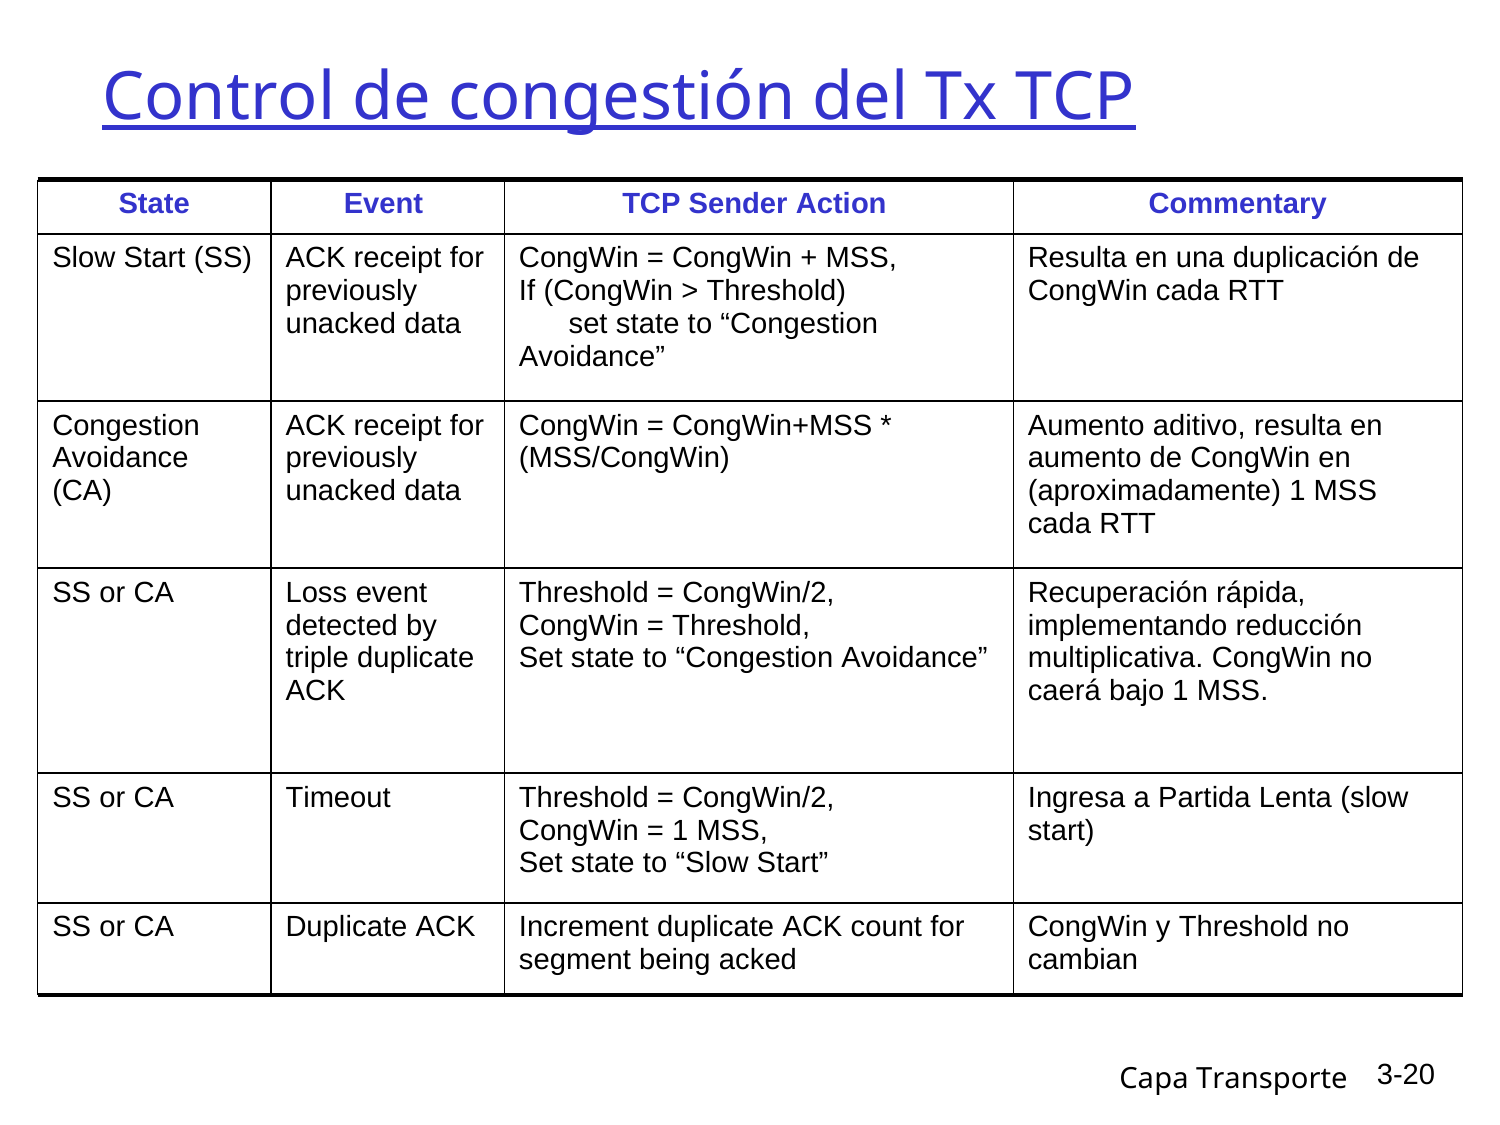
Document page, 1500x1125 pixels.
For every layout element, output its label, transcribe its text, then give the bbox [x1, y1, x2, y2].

text_box Ingresa a Partida Lenta (slow start) [1014, 774, 1462, 902]
text_box ACK receipt for previously unacked data [272, 402, 504, 567]
text_box Threshold = CongWin/2, CongWin = Threshold, Set state to “Congestion Avoidance” [505, 569, 1013, 772]
text_box SS or CA [38, 774, 270, 902]
text_box SS or CA [38, 904, 270, 993]
text_box TCP Sender Action [505, 182, 1013, 233]
title Control de congestión del Tx TCP [87, 0, 1363, 177]
text_box State [38, 182, 270, 233]
text_box Duplicate ACK [272, 904, 504, 993]
text_box CongWin = CongWin+MSS * (MSS/CongWin) [505, 402, 1013, 567]
text_box Recuperación rápida, implementando reducción multiplicativa. CongWin no caerá bajo 1 MSS. [1014, 569, 1462, 772]
text_box Aumento aditivo, resulta en aumento de CongWin en (aproximadamente) 1 MSS cada RTT [1014, 402, 1462, 567]
text_box Timeout [272, 774, 504, 902]
text_box CongWin = CongWin + MSS, If (CongWin > Threshold) set state to “Congestion Avoidance” [505, 235, 1013, 400]
text_box Threshold = CongWin/2, CongWin = 1 MSS, Set state to “Slow Start” [505, 774, 1013, 902]
text_box SS or CA [38, 569, 270, 772]
text_box CongWin y Threshold no cambian [1014, 904, 1462, 993]
text_box ACK receipt for previously unacked data [272, 235, 504, 400]
text_box Increment duplicate ACK count for segment being acked [505, 904, 1013, 993]
text_box Commentary [1014, 182, 1462, 233]
text_box Event [272, 182, 504, 233]
text_box Loss event detected by triple duplicate ACK [272, 569, 504, 772]
text_box Resulta en una duplicación de CongWin cada RTT [1014, 235, 1462, 400]
text_box Slow Start (SS) [38, 235, 270, 400]
text_box Congestion Avoidance (CA) [38, 402, 270, 567]
